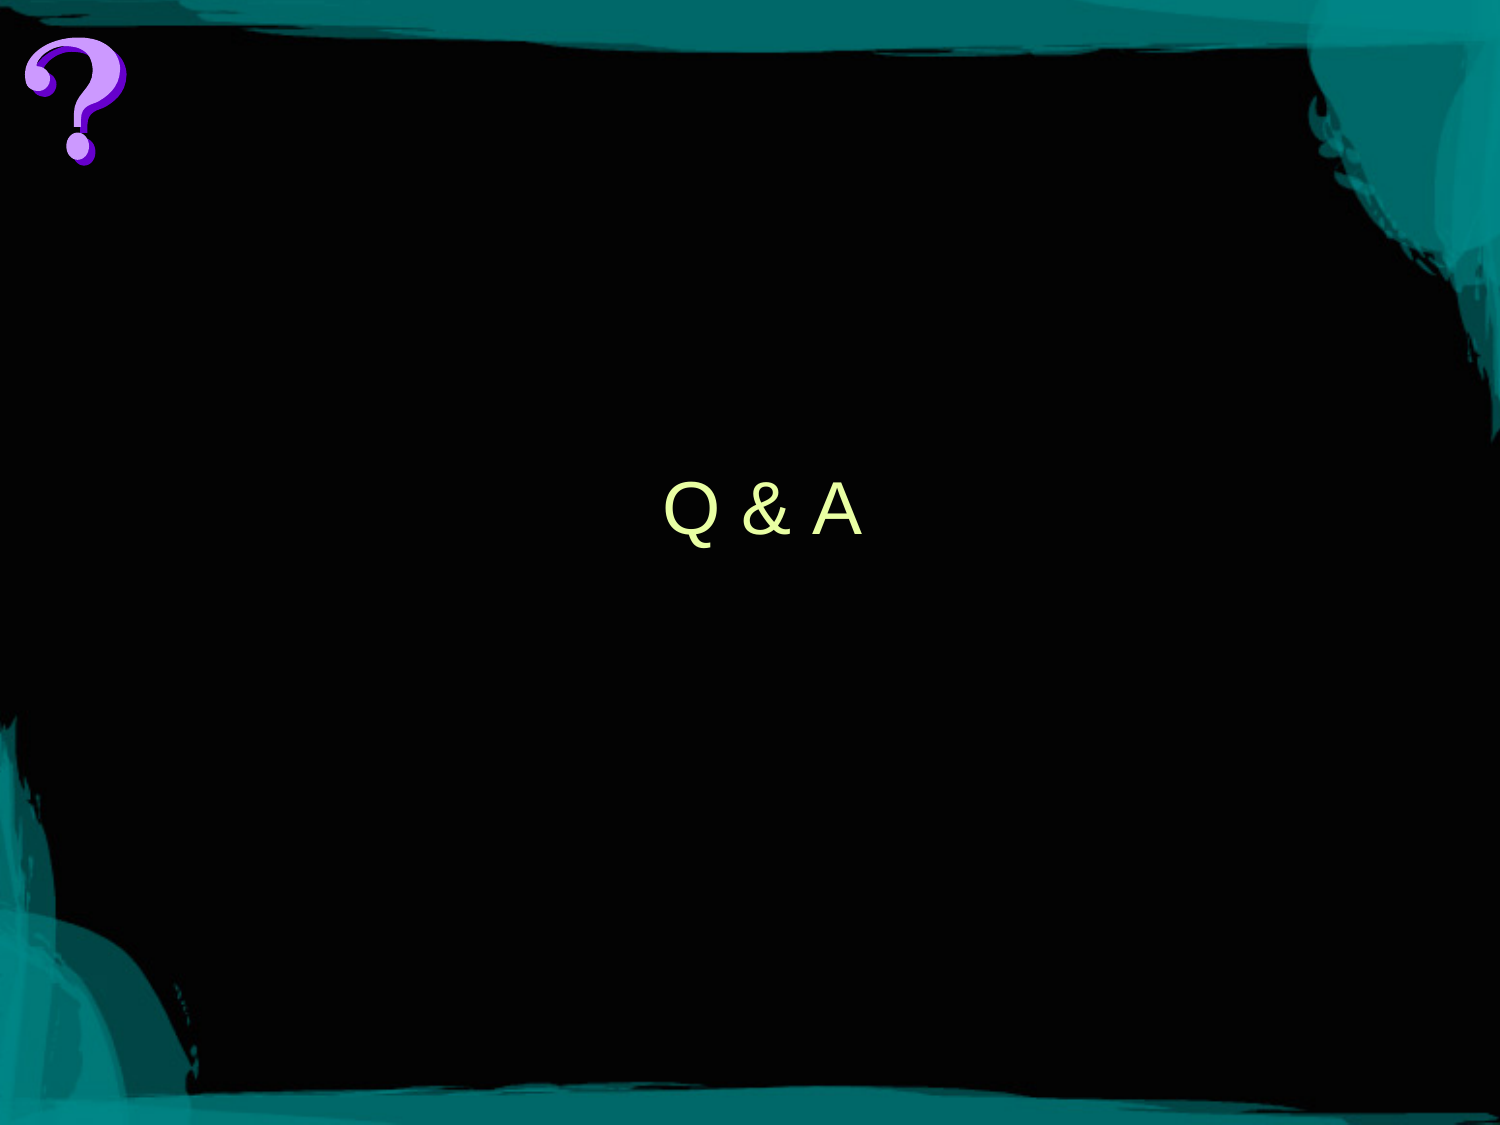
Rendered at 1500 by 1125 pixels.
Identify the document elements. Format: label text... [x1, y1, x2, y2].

title Q & A [262, 249, 1263, 559]
picture [0, 0, 1500, 1125]
